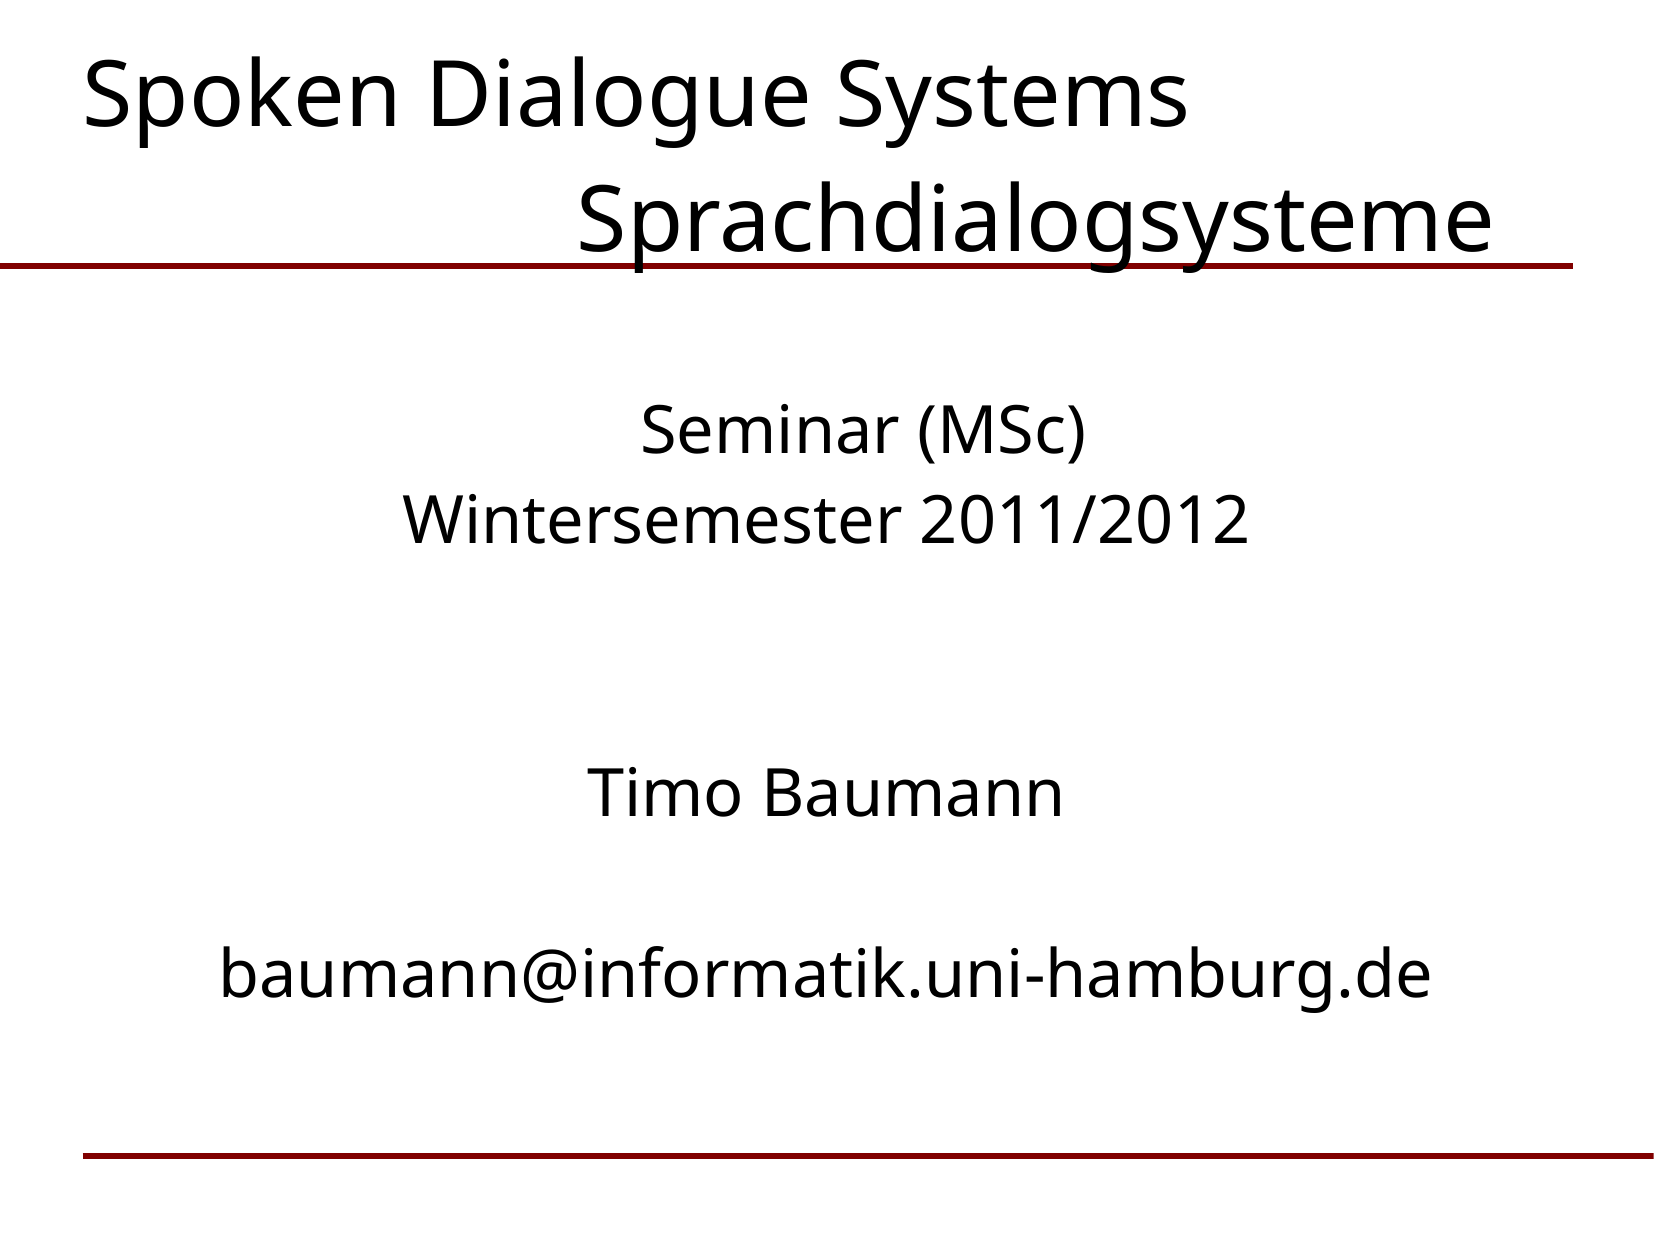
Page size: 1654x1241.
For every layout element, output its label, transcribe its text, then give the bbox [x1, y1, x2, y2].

subtitle Seminar (MSc) Wintersemester 2011/2012 Timo Baumann baumann@informatik.uni-hamburg.de [82, 290, 1571, 1109]
title Spoken Dialogue Systems Sprachdialogsysteme [82, 42, 1571, 264]
